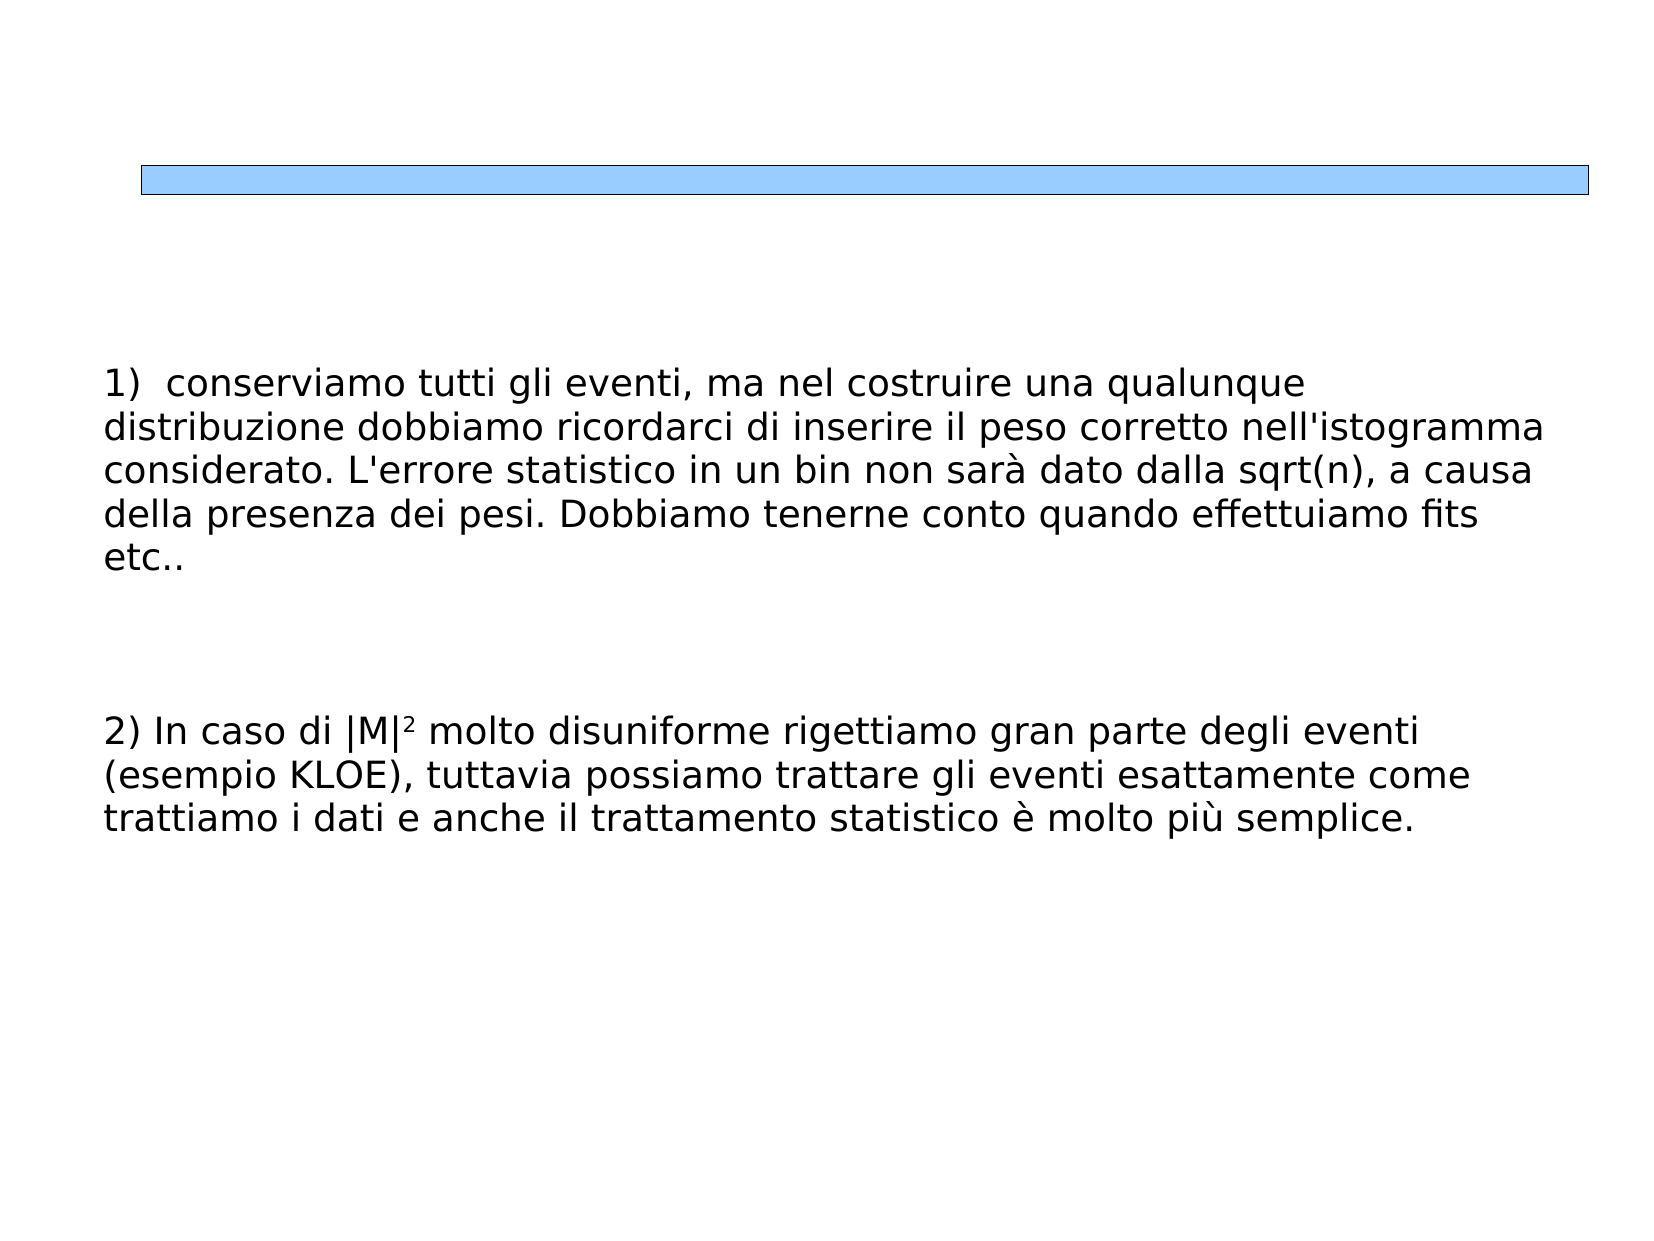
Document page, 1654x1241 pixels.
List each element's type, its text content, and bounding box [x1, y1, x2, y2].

text_box 1) conserviamo tutti gli eventi, ma nel costruire una qualunque distribuzione dobbiamo ricordarci di inserire il peso corretto nell'istogramma considerato. L'errore statistico in un bin non sarà dato dalla sqrt(n), a causa della presenza dei pesi. Dobbiamo tenerne conto quando effettuiamo fits etc.. 2) In caso di |M|2 molto disuniforme rigettiamo gran parte degli eventi (esempio KLOE), tuttavia possiamo trattare gli eventi esattamente come trattiamo i dati e anche il trattamento statistico è molto più semplice. [88, 354, 1565, 805]
